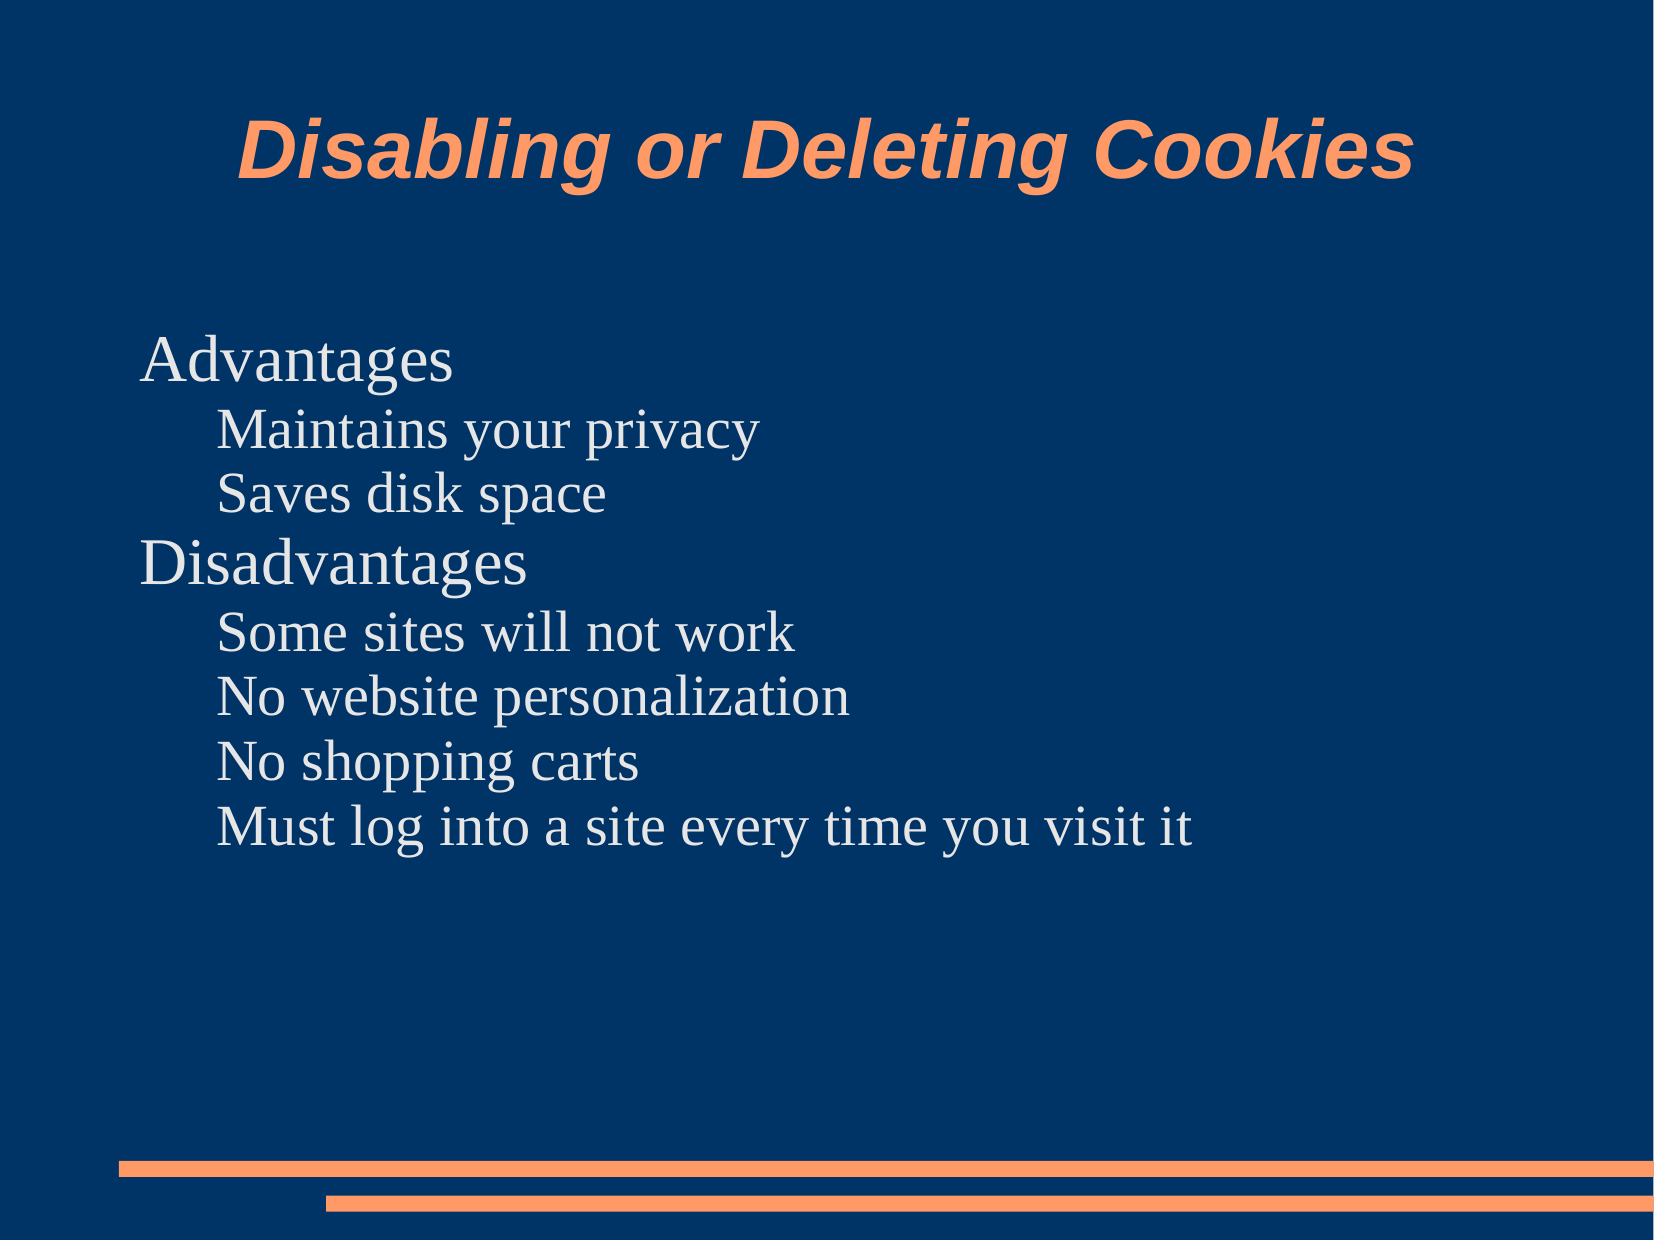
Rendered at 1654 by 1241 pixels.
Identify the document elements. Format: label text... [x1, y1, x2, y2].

list Advantages Maintains your privacy Saves disk space Disadvantages Some sites will not work No website personalization No shopping carts Must log into a site every time you visit it [121, 322, 1561, 1133]
title Disabling or Deleting Cookies [121, 46, 1534, 254]
